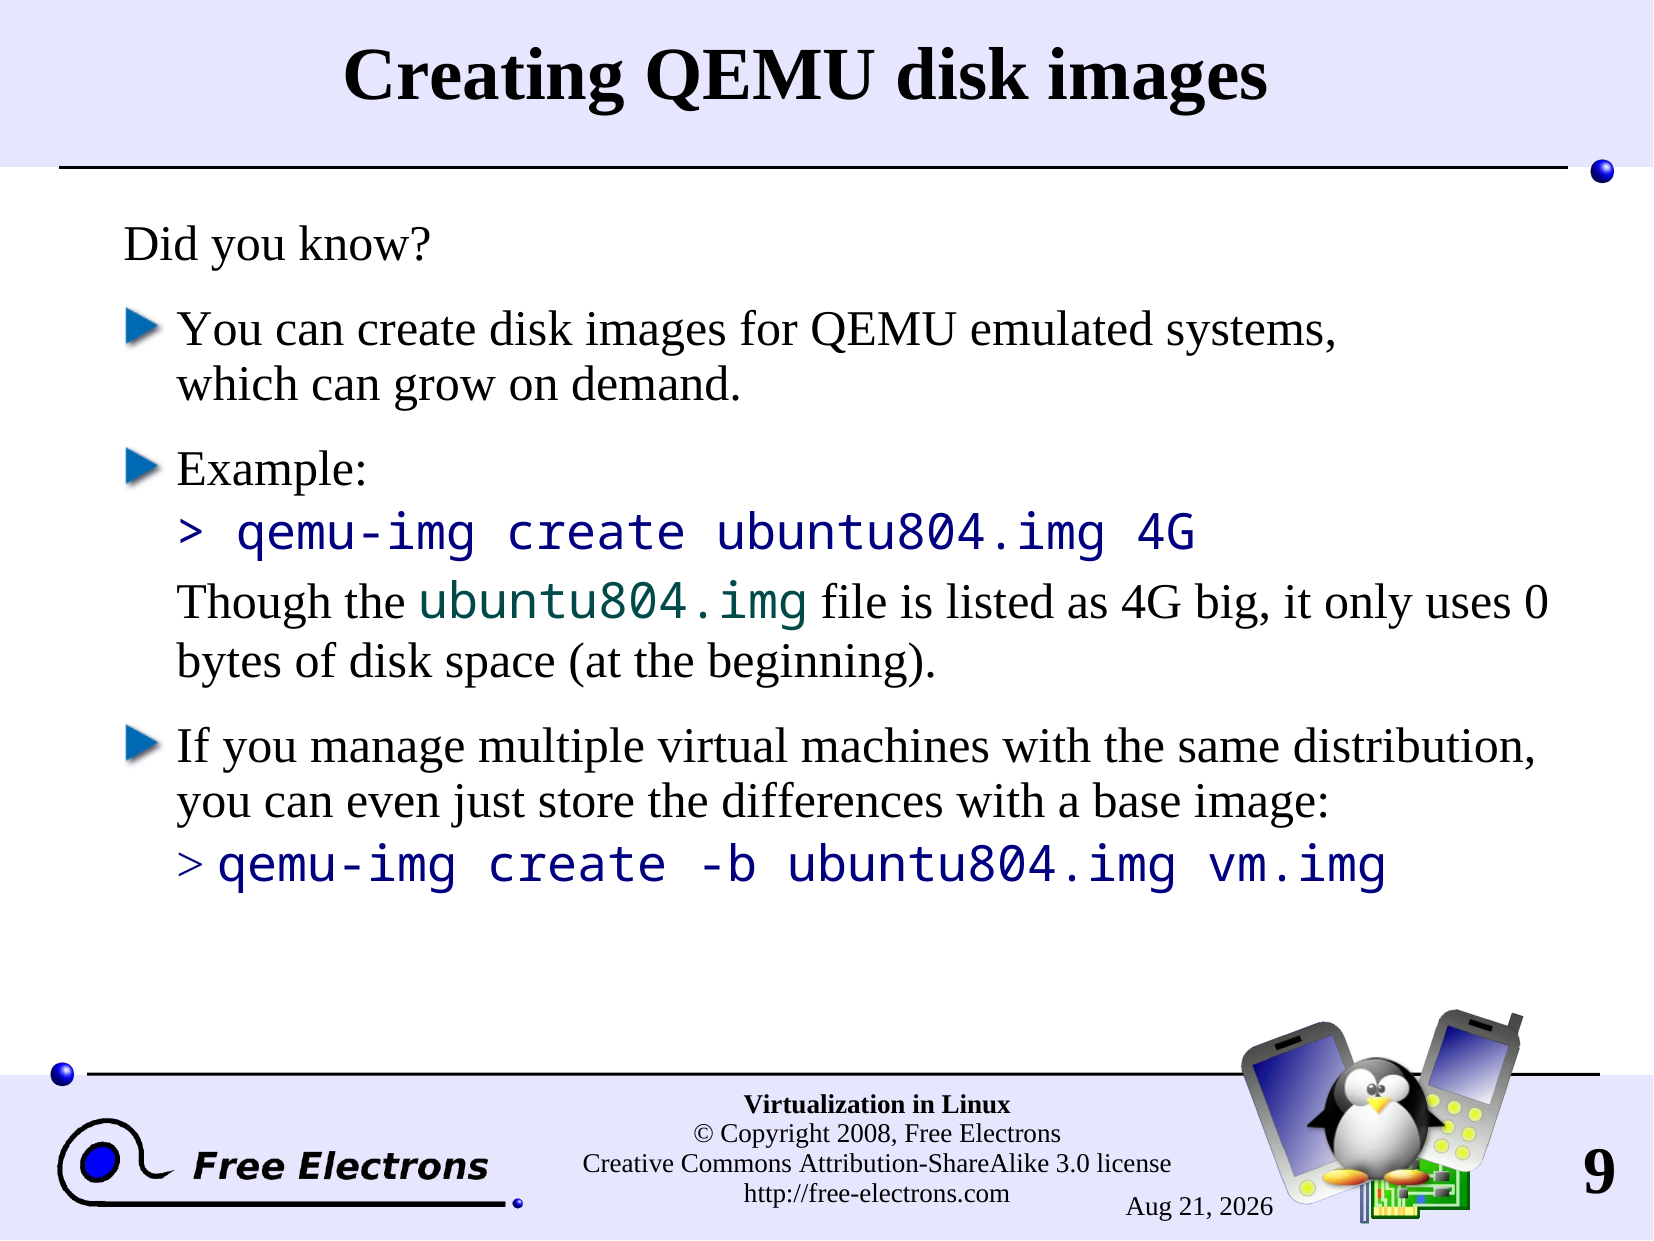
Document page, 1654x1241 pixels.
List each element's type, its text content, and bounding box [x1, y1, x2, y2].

picture [50, 1107, 527, 1216]
title Creating QEMU disk images [60, 25, 1551, 124]
list Did you know? You can create disk images for QEMU emulated systems, which can grow on demand. Example: > qemu-img create ubuntu804.img 4G Though the ubuntu804.img file is listed as 4G big, it only uses 0 bytes of disk space (at the beginning). If you manage multiple virtual machines with the same distribution, you can even just store the differences with a base image: > qemu-img create -b ubuntu804.img vm.img [105, 216, 1613, 1066]
picture [1231, 1066, 1521, 1241]
